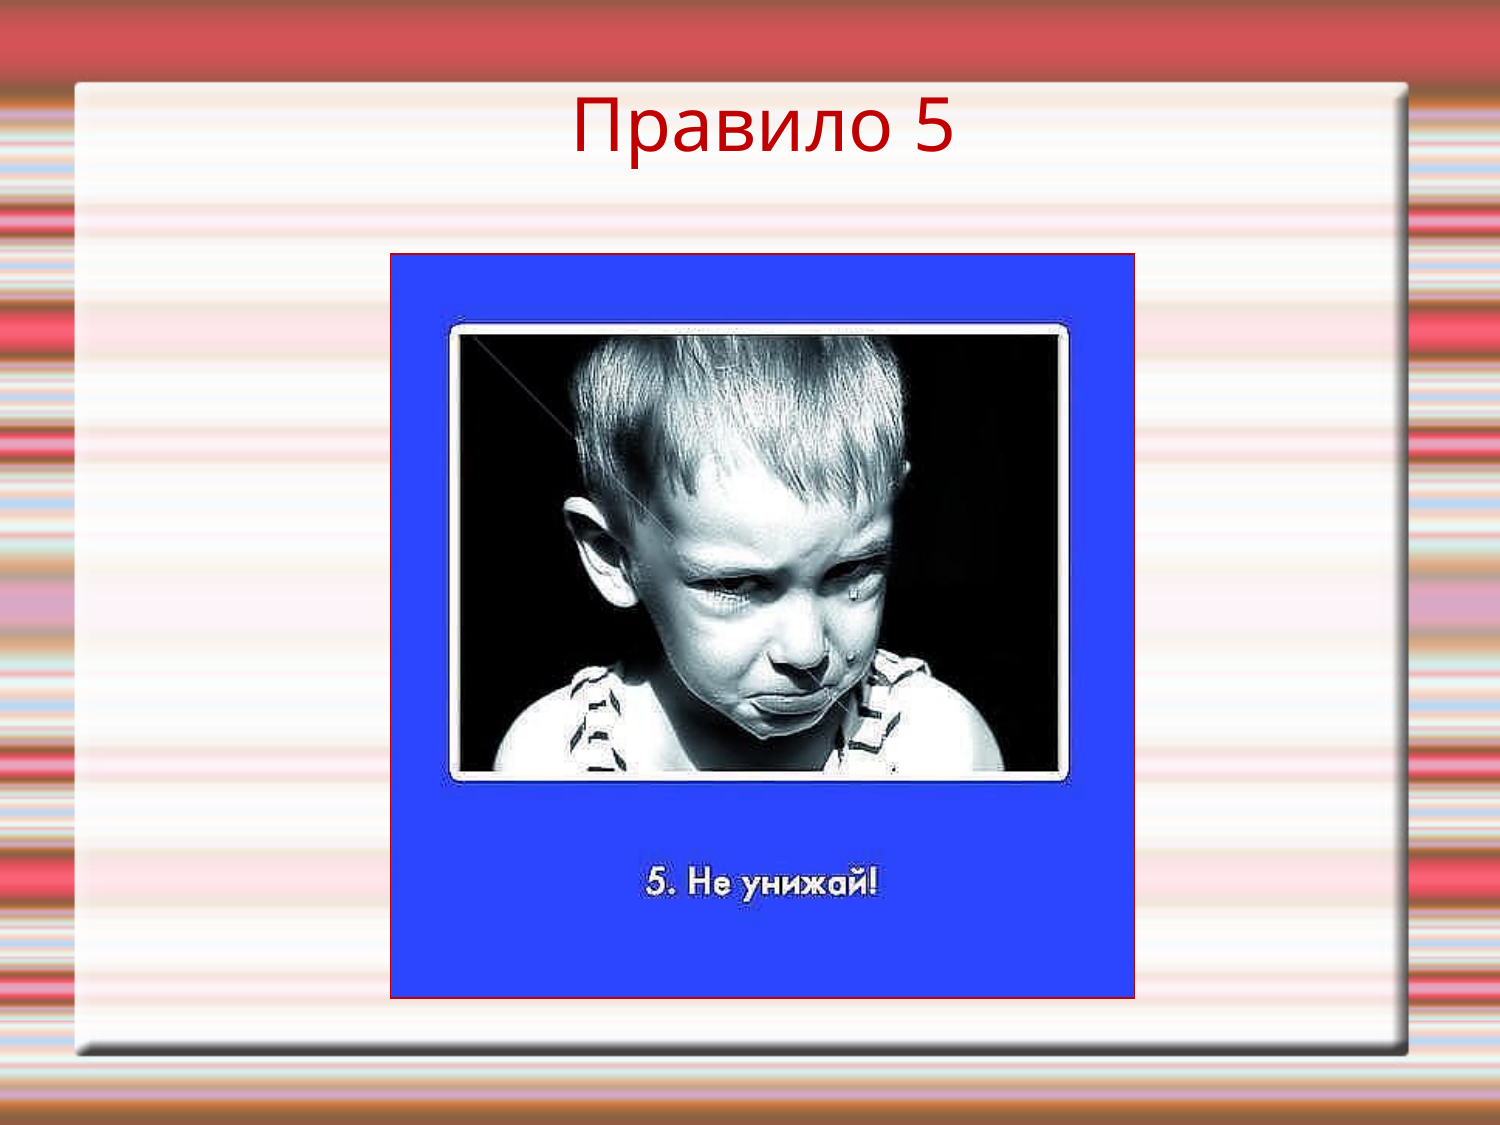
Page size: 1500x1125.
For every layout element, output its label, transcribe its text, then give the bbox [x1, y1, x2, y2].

title Правило 5 [29, 69, 1455, 207]
picture [0, 0, 1500, 1125]
